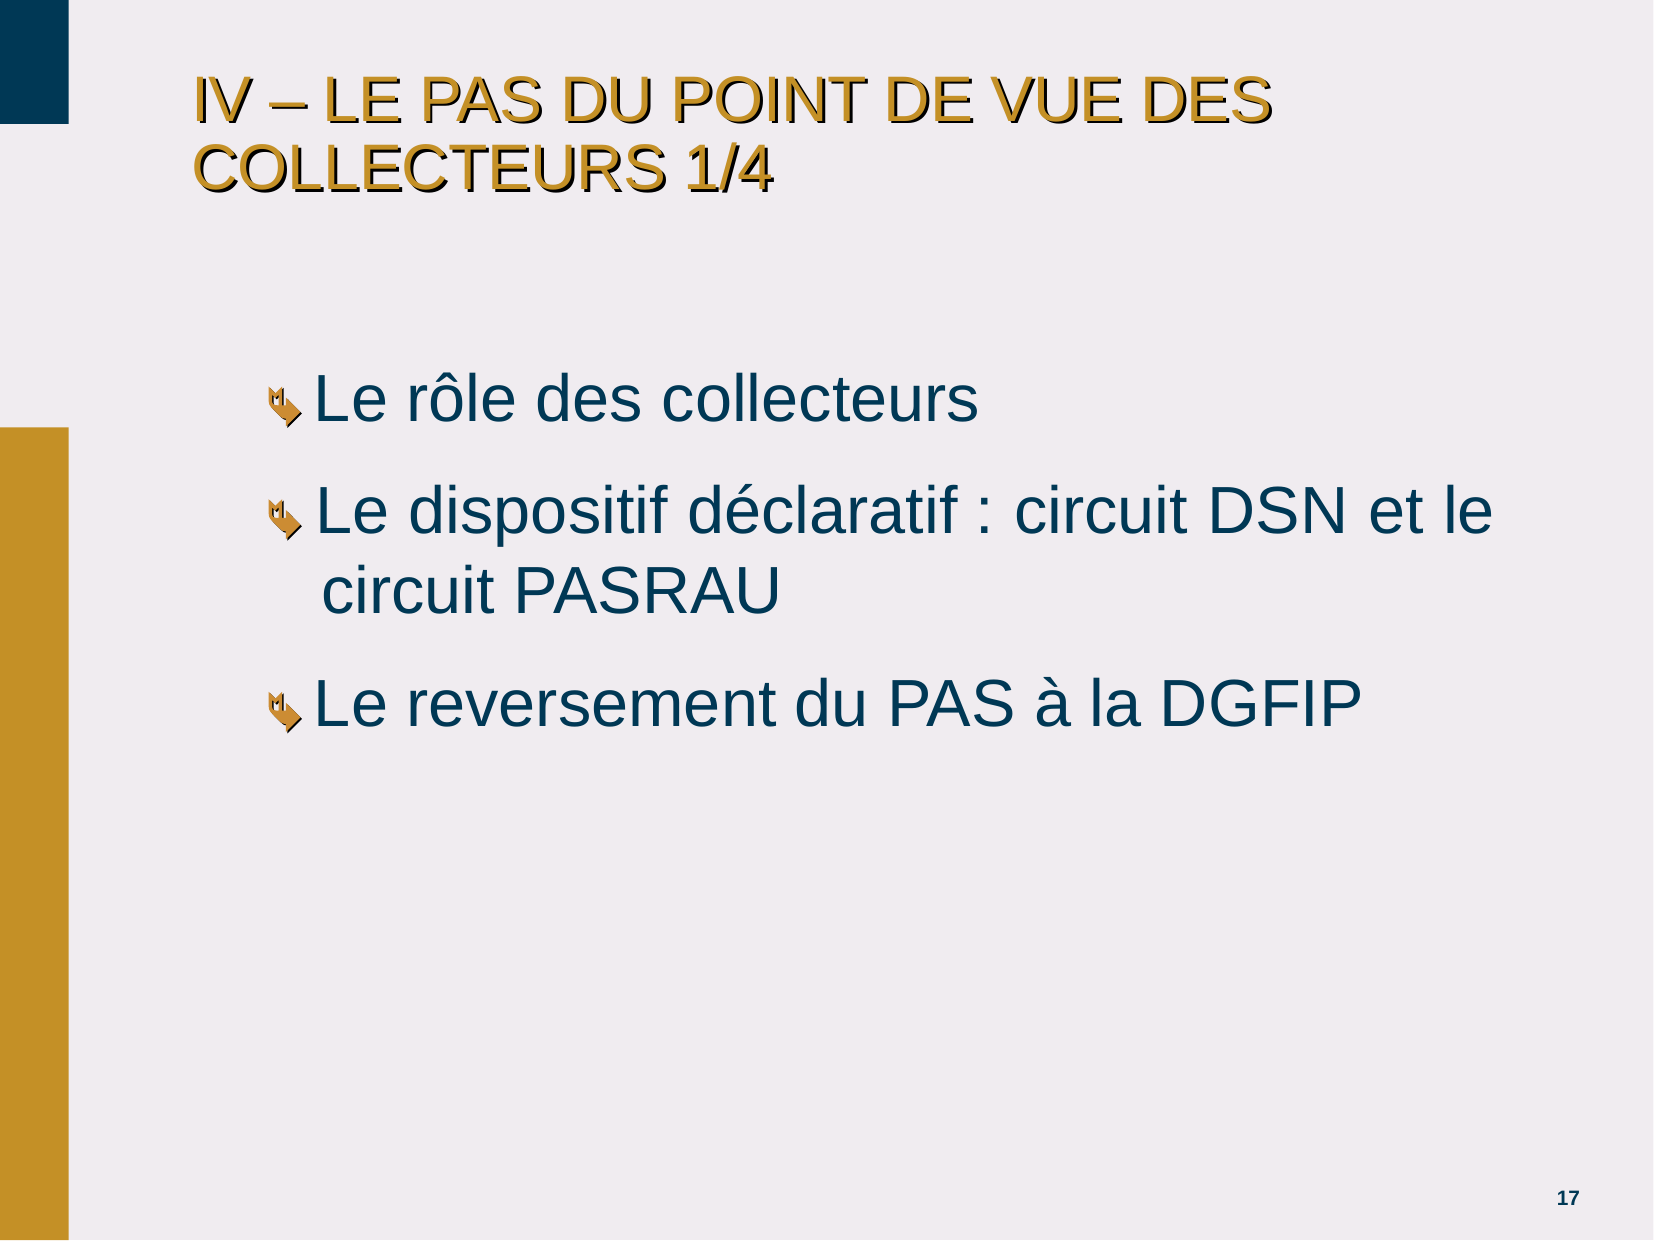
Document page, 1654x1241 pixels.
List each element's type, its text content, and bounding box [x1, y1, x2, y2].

list  Le rôle des collecteurs  Le dispositif déclaratif : circuit DSN et le circuit PASRAU  Le reversement du PAS à la DGFIP [265, 354, 1536, 883]
text_box [0, 0, 69, 124]
text_box [0, 427, 69, 1241]
text_box <numéro> [1429, 1181, 1595, 1220]
text_box IV – LE PAS DU POINT DE VUE DES COLLECTEURS 1/4 [176, 59, 1565, 214]
